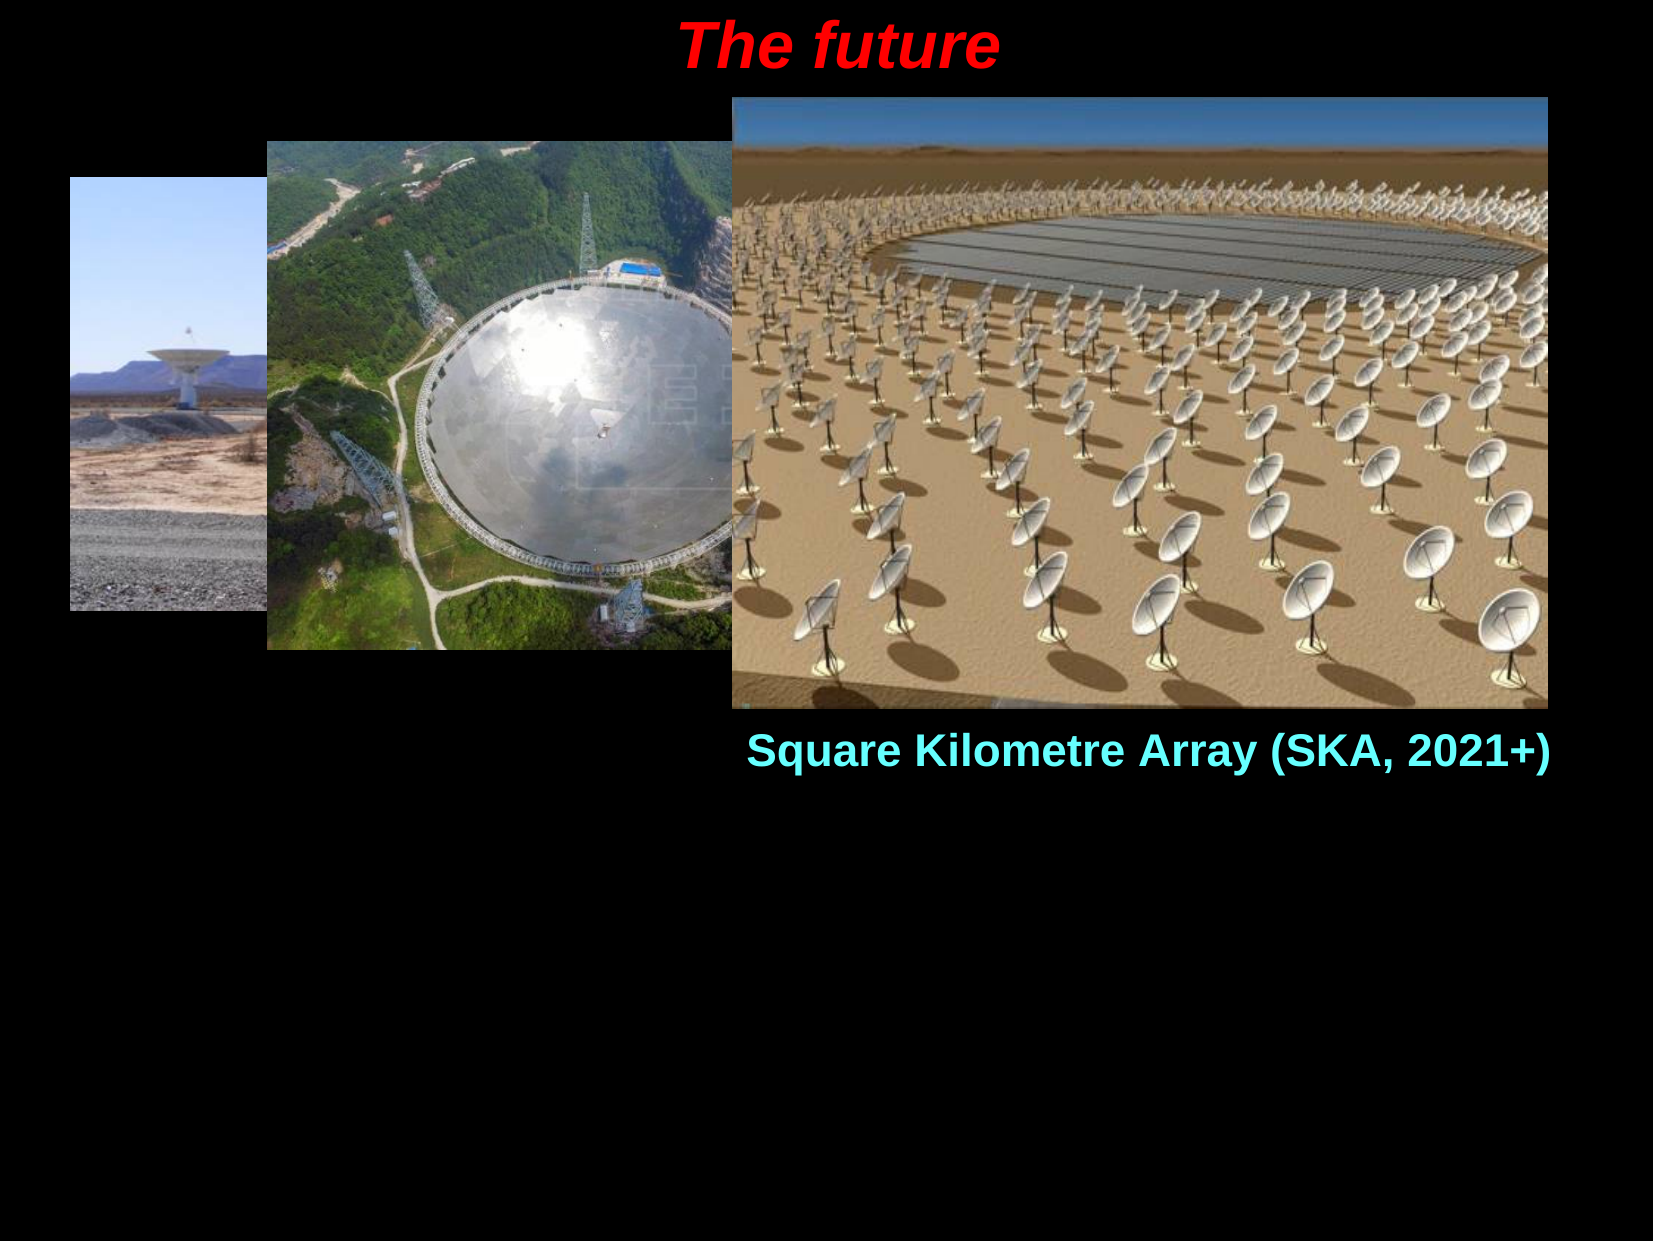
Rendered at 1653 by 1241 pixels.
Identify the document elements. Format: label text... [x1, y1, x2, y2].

text_box Square Kilometre Array (SKA, 2021+) [731, 720, 1613, 804]
text_box The future [640, 15, 1021, 83]
picture [70, 97, 1548, 709]
